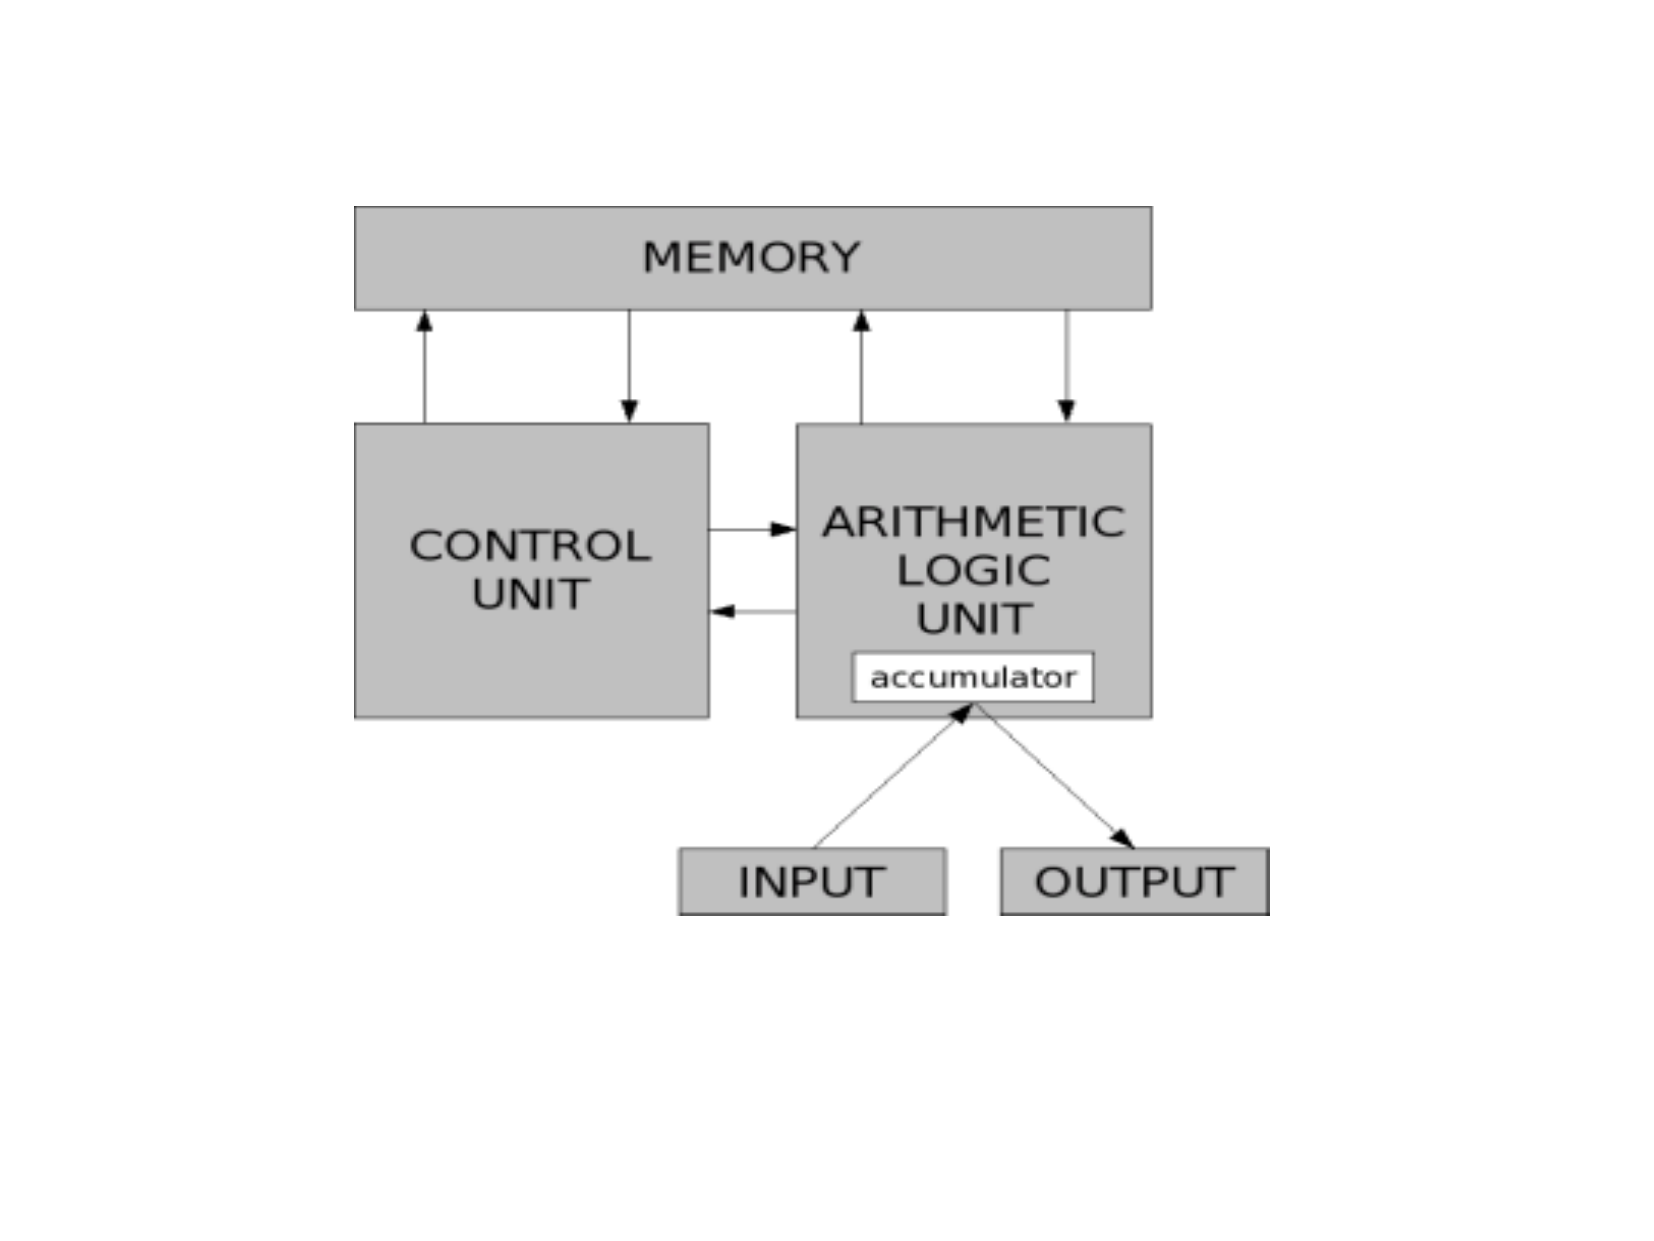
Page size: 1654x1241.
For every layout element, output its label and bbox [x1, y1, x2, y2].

picture [354, 206, 1270, 916]
